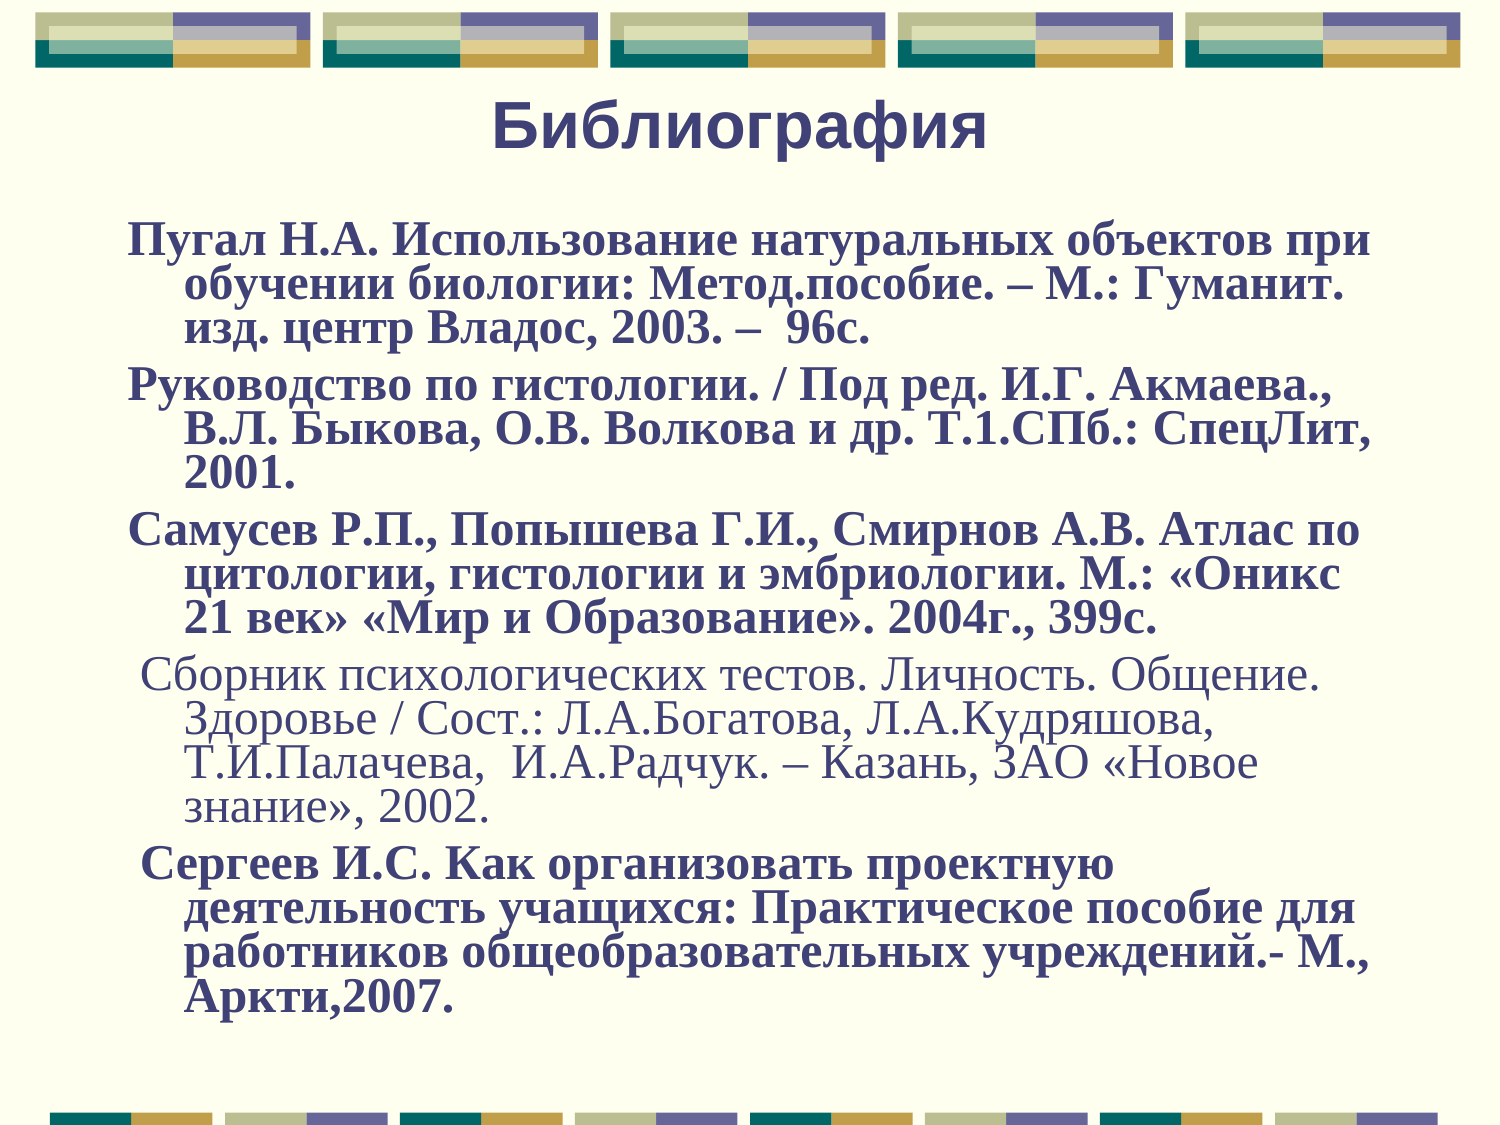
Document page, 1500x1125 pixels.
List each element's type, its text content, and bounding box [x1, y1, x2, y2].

list Пугал Н.А. Использование натуральных объектов при обучении биологии: Метод.пособие. – М.: Гуманит. изд. центр Владос, 2003. – 96с. Руководство по гистологии. / Под ред. И.Г. Акмаева., В.Л. Быкова, О.В. Волкова и др. Т.1.СПб.: СпецЛит, 2001. Самусев Р.П., Попышева Г.И., Смирнов А.В. Атлас по цитологии, гистологии и эмбриологии. М.: «Оникс 21 век» «Мир и Образование». 2004г., 399с. Сборник психологических тестов. Личность. Общение. Здоровье / Сост.: Л.А.Богатова, Л.А.Кудряшова, Т.И.Палачева, И.А.Радчук. – Казань, ЗАО «Новое знание», 2002. Сергеев И.С. Как организовать проектную деятельность учащихся: Практическое пособие для работников общеобразовательных учреждений.- М., Аркти,2007. [112, 212, 1388, 1097]
title Библиография [337, 74, 1163, 175]
